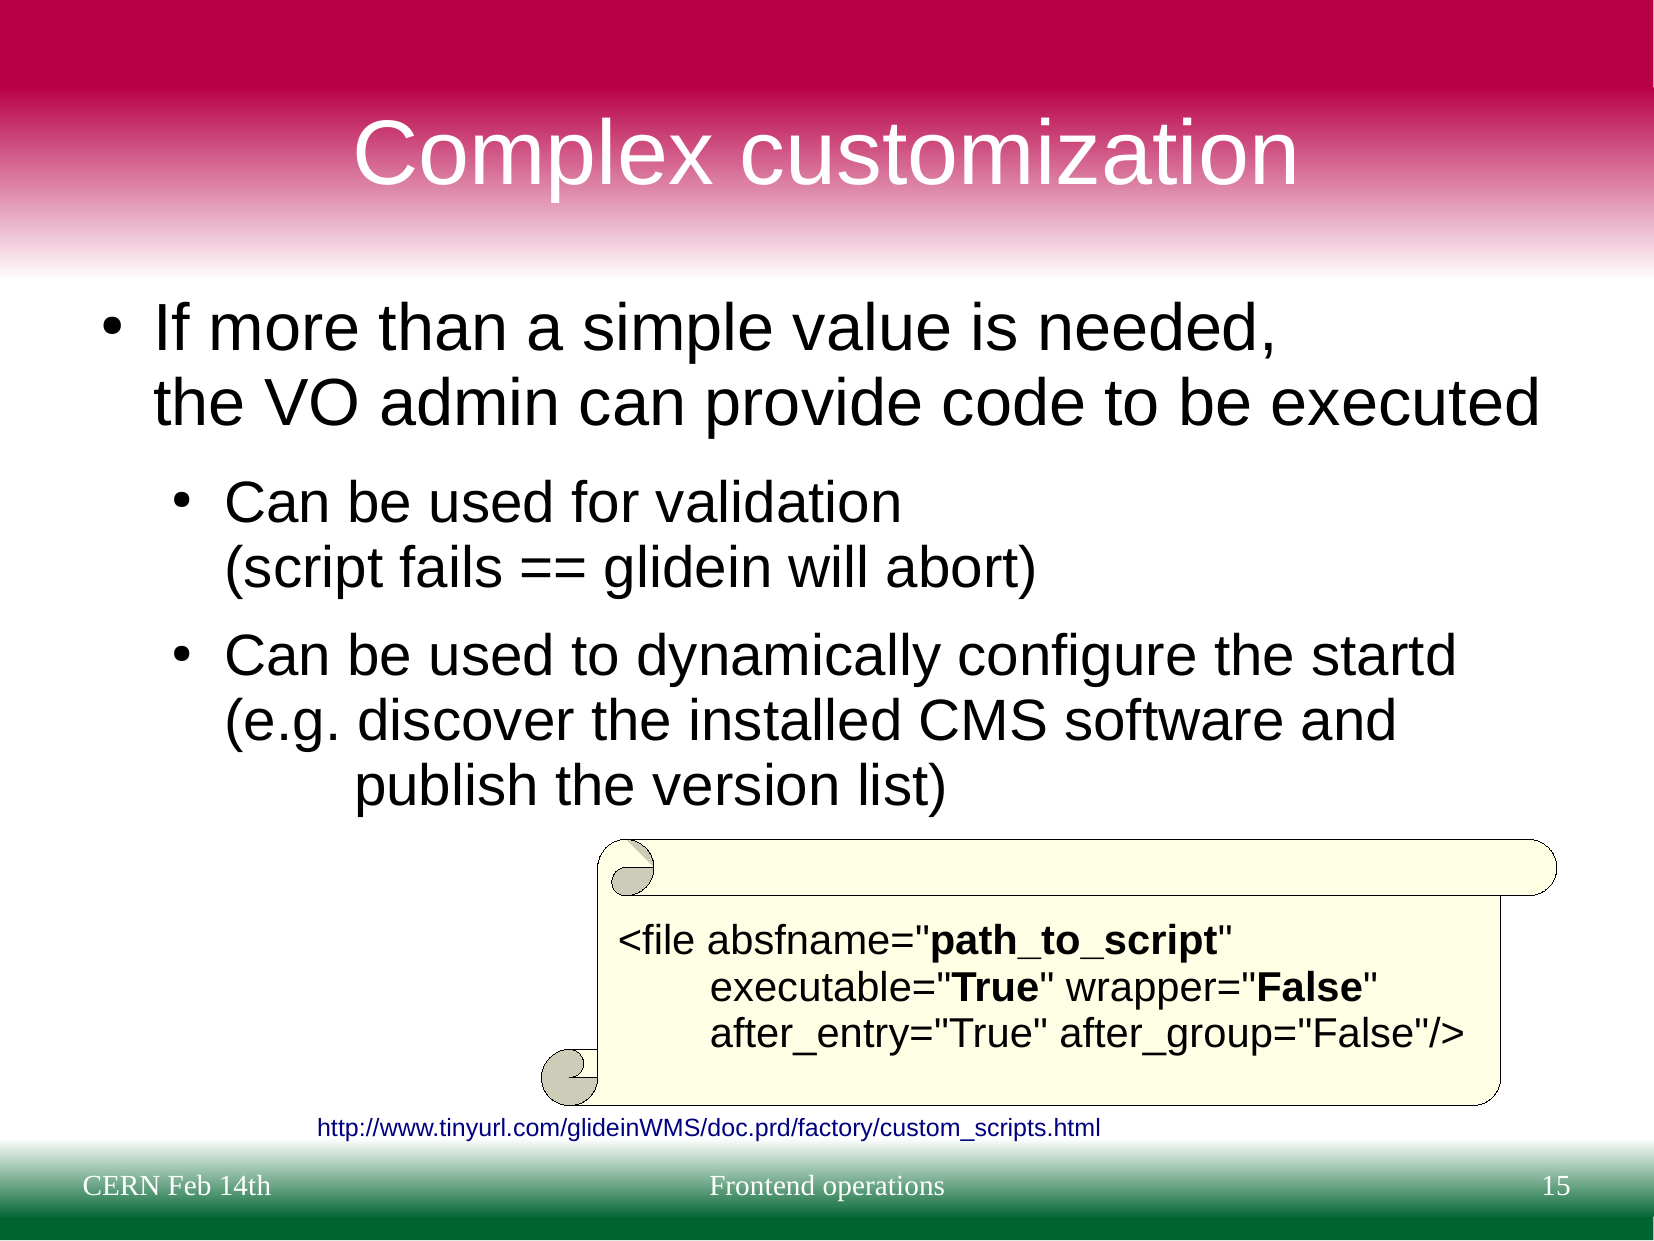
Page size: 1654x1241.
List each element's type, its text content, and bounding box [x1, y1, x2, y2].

text_box [541, 839, 1557, 1106]
text_box http://www.tinyurl.com/glideinWMS/doc.prd/factory/custom_scripts.html [302, 1106, 1132, 1164]
title Complex customization [82, 56, 1571, 250]
list If more than a simple value is needed, the VO admin can provide code to be executed Can be used for validation (script fails == glidein will abort) Can be used to dynamically configure the startd (e.g. discover the installed CMS software and publish the version list) [82, 290, 1571, 1109]
text_box <file absfname="path_to_script" executable="True" wrapper="False" after_entry="True" after_group="False"/> [603, 909, 1564, 1093]
